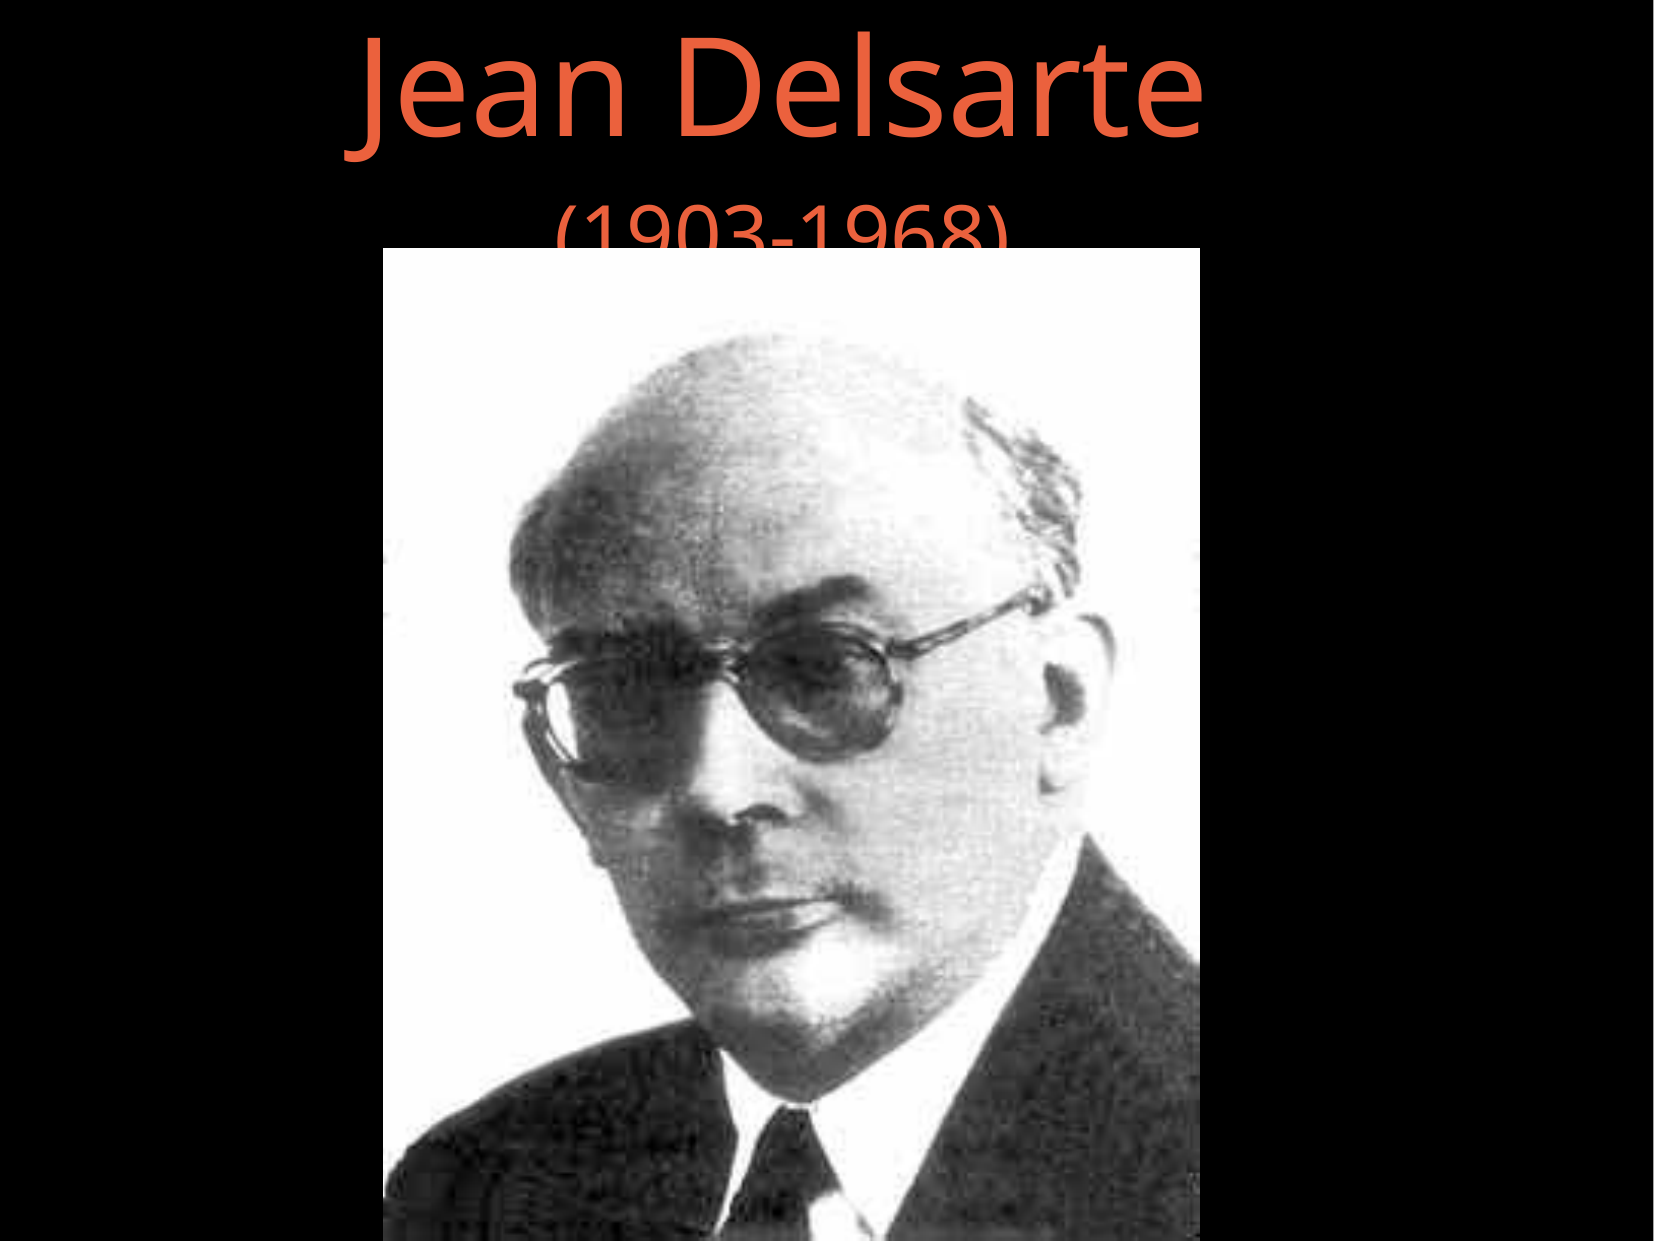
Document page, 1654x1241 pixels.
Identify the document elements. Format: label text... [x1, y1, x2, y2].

picture [383, 248, 1200, 1241]
text_box Jean Delsarte (1903-1968) [295, 0, 1270, 253]
text_box [1200, 0, 1654, 1241]
text_box [0, 0, 383, 1241]
